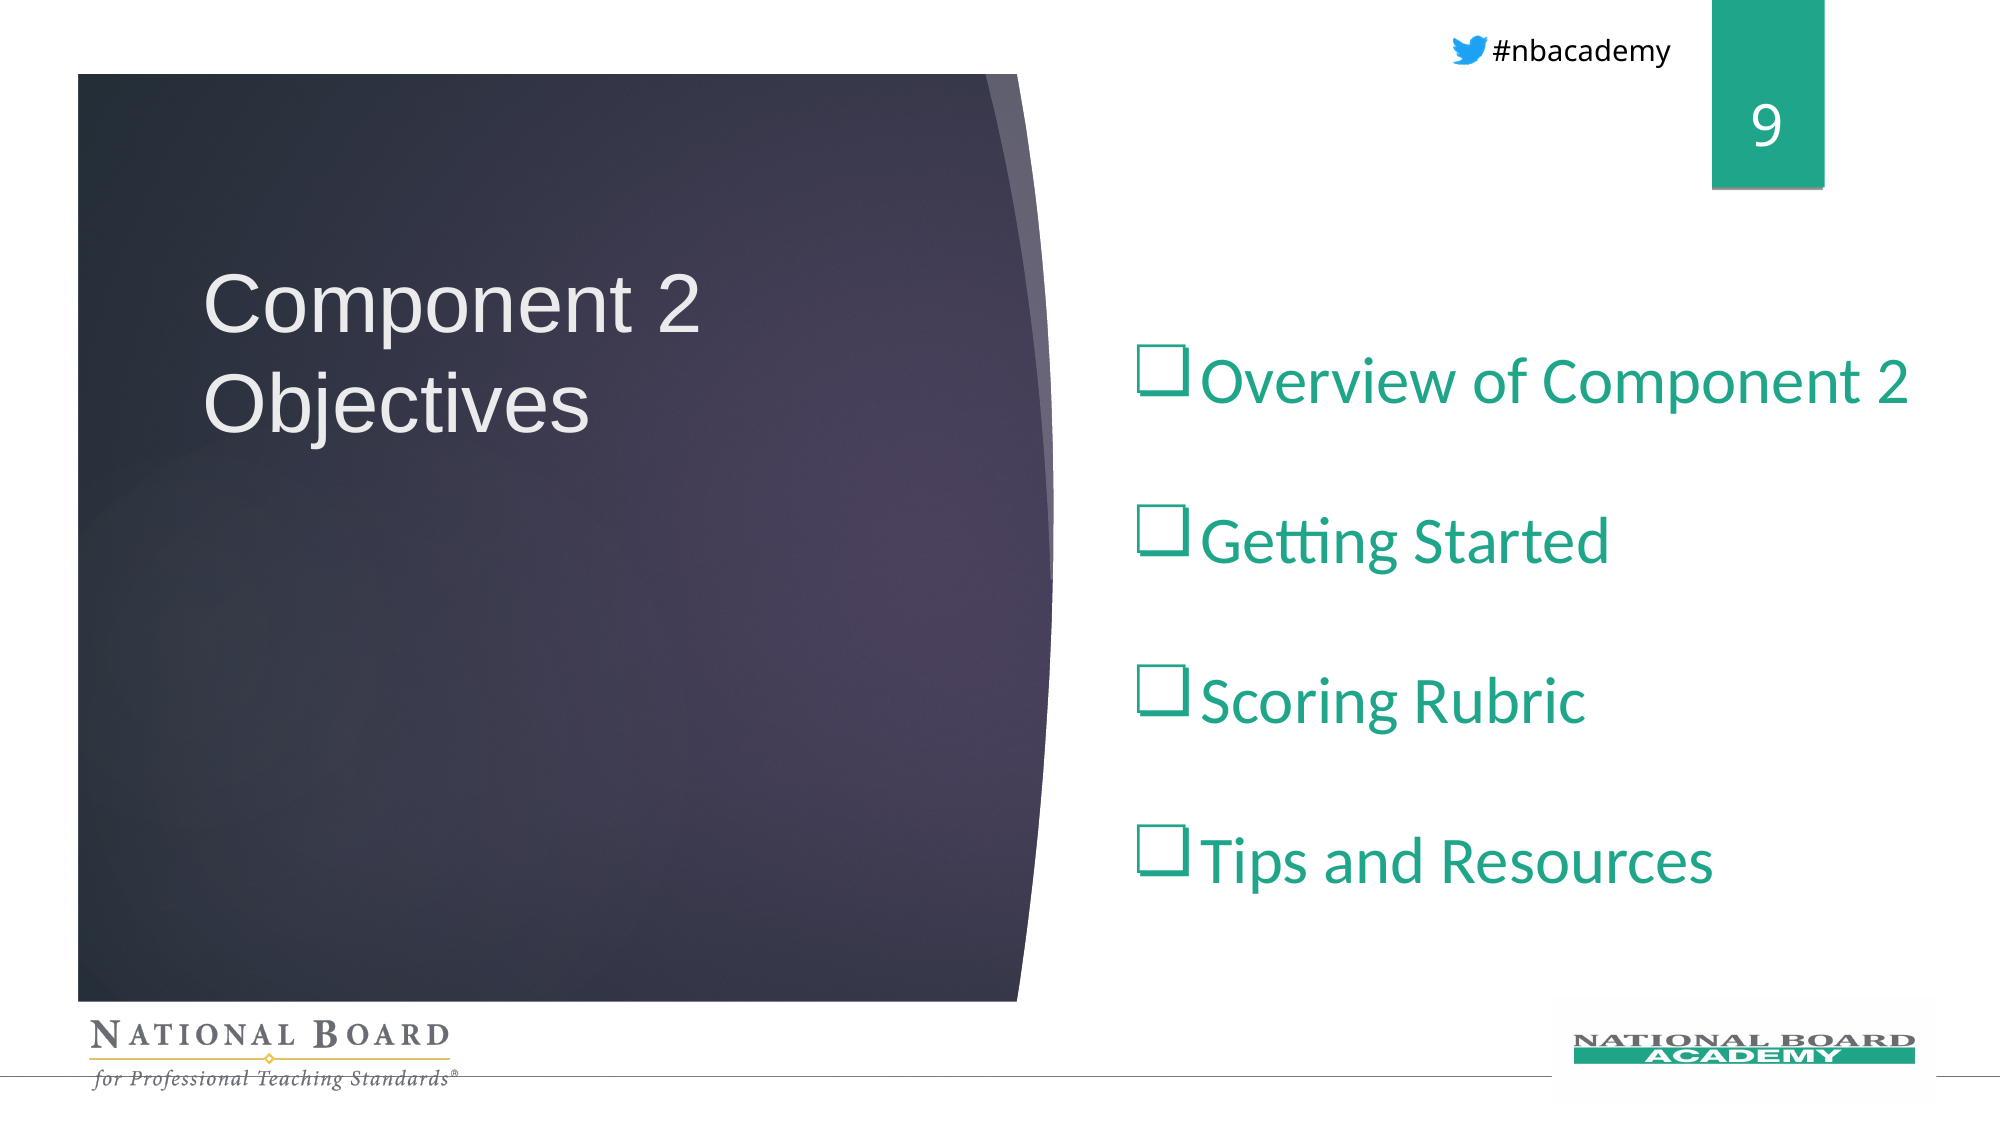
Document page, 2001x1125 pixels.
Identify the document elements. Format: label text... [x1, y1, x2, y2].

picture [1551, 996, 1937, 1102]
picture [76, 1012, 462, 1095]
title Component 2 Objectives [187, 161, 902, 537]
list Overview of Component 2 Getting Started Scoring Rubric Tips and Resources [1110, 225, 1931, 929]
picture [79, 74, 1052, 1001]
slide_number <number> [1698, 48, 1836, 175]
picture [1419, 0, 1520, 97]
